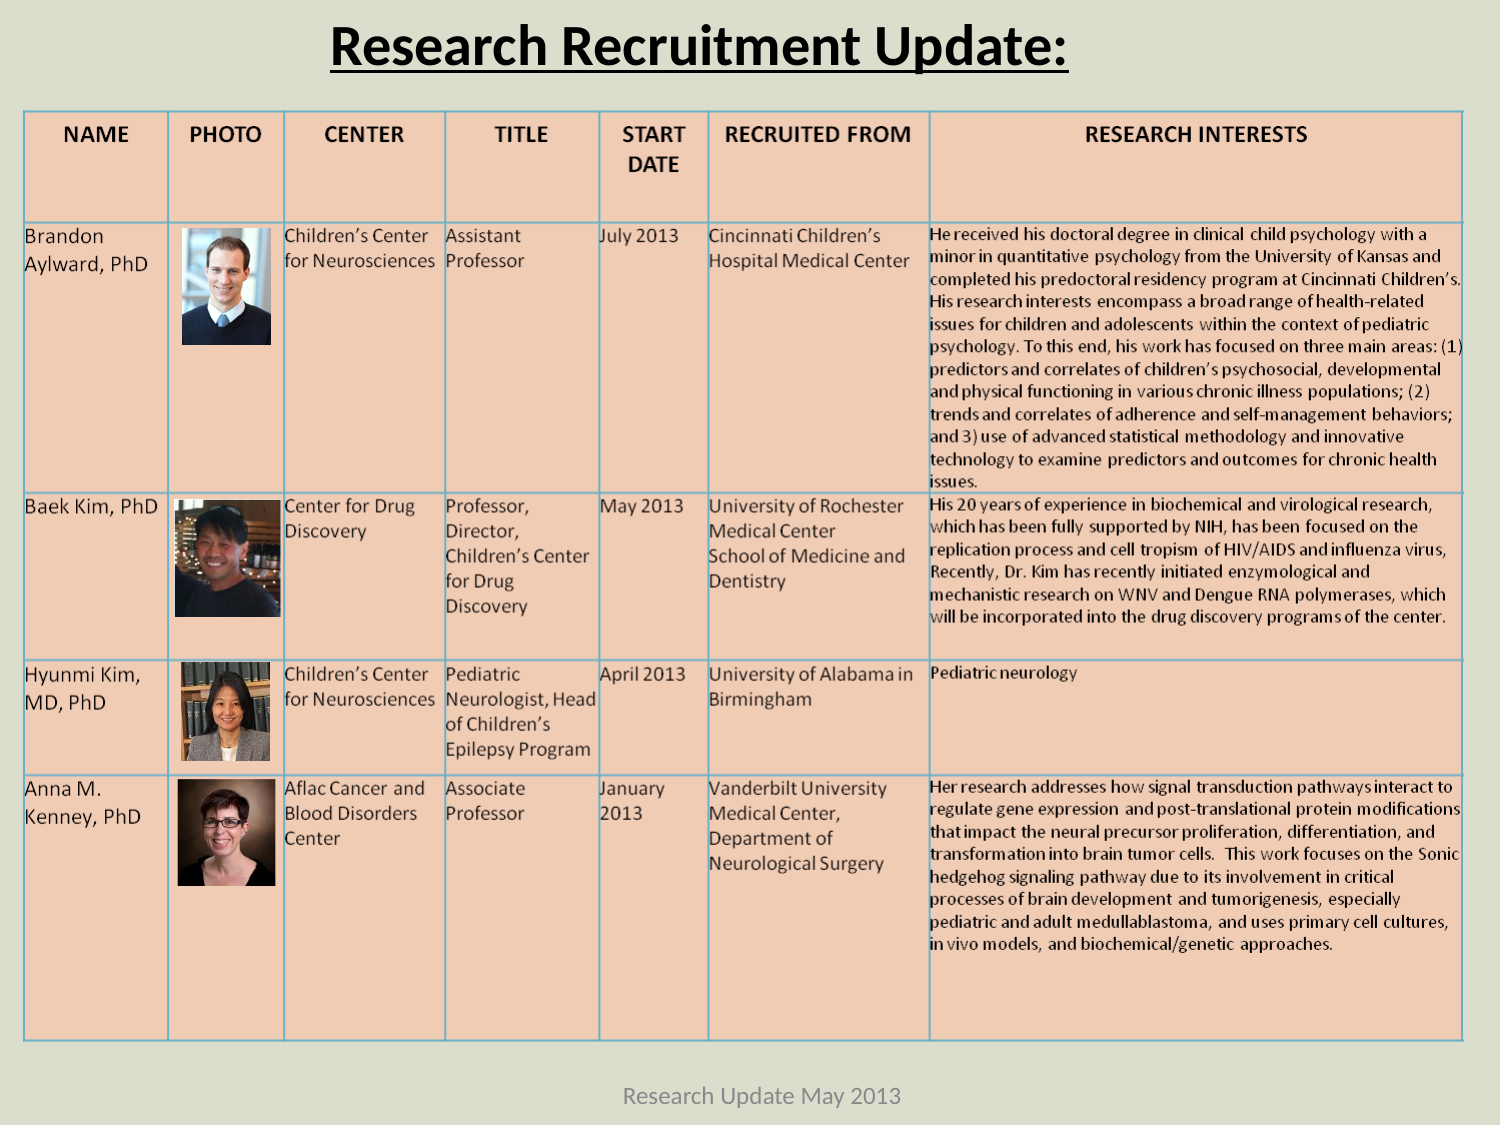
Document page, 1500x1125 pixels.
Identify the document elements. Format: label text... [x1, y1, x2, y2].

picture [9, 100, 1479, 1054]
text_box Research Recruitment Update: [0, 0, 1413, 88]
text_box Research Update May 2013 [525, 1065, 1000, 1125]
